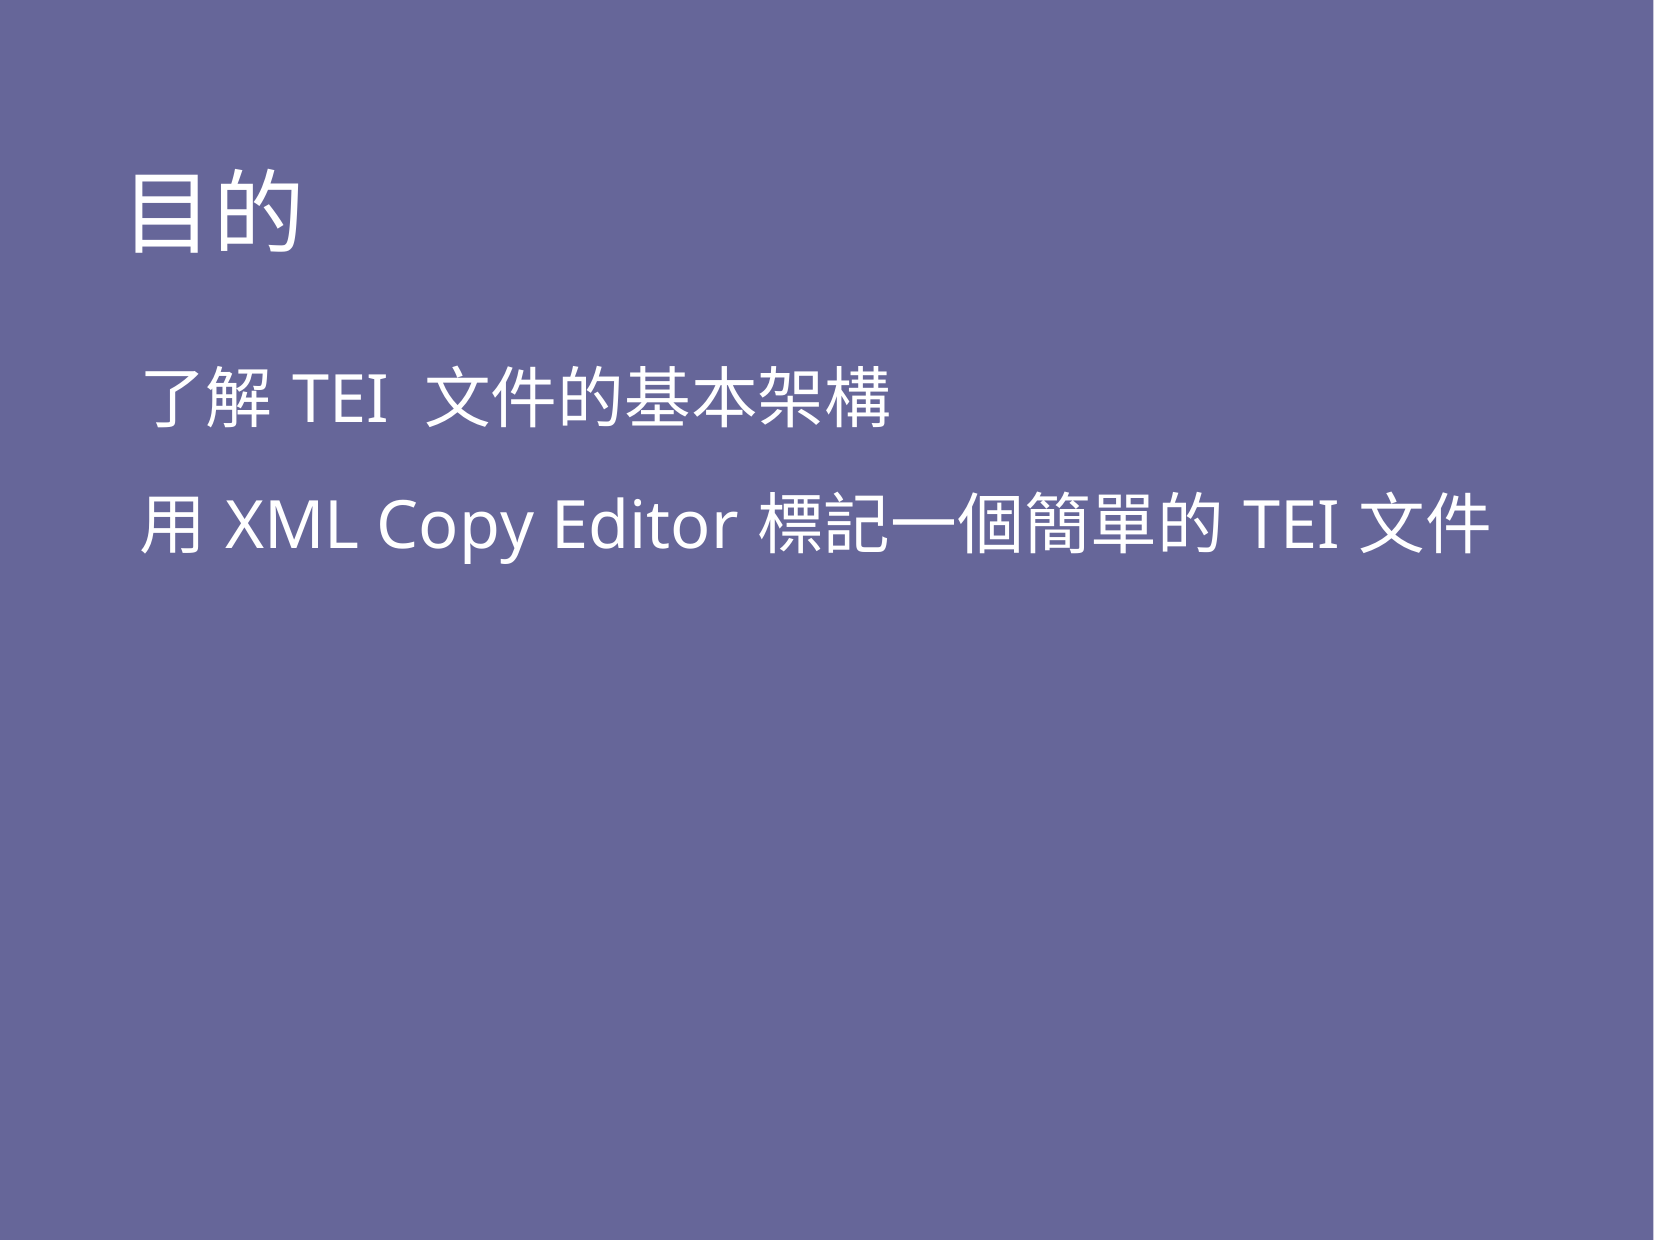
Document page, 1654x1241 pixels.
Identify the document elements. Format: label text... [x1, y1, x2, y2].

list 了解TEI 文件的基本架構 用XML Copy Editor標記一個簡單的TEI文件 [121, 344, 1534, 1127]
title 目的 [121, 102, 1534, 310]
